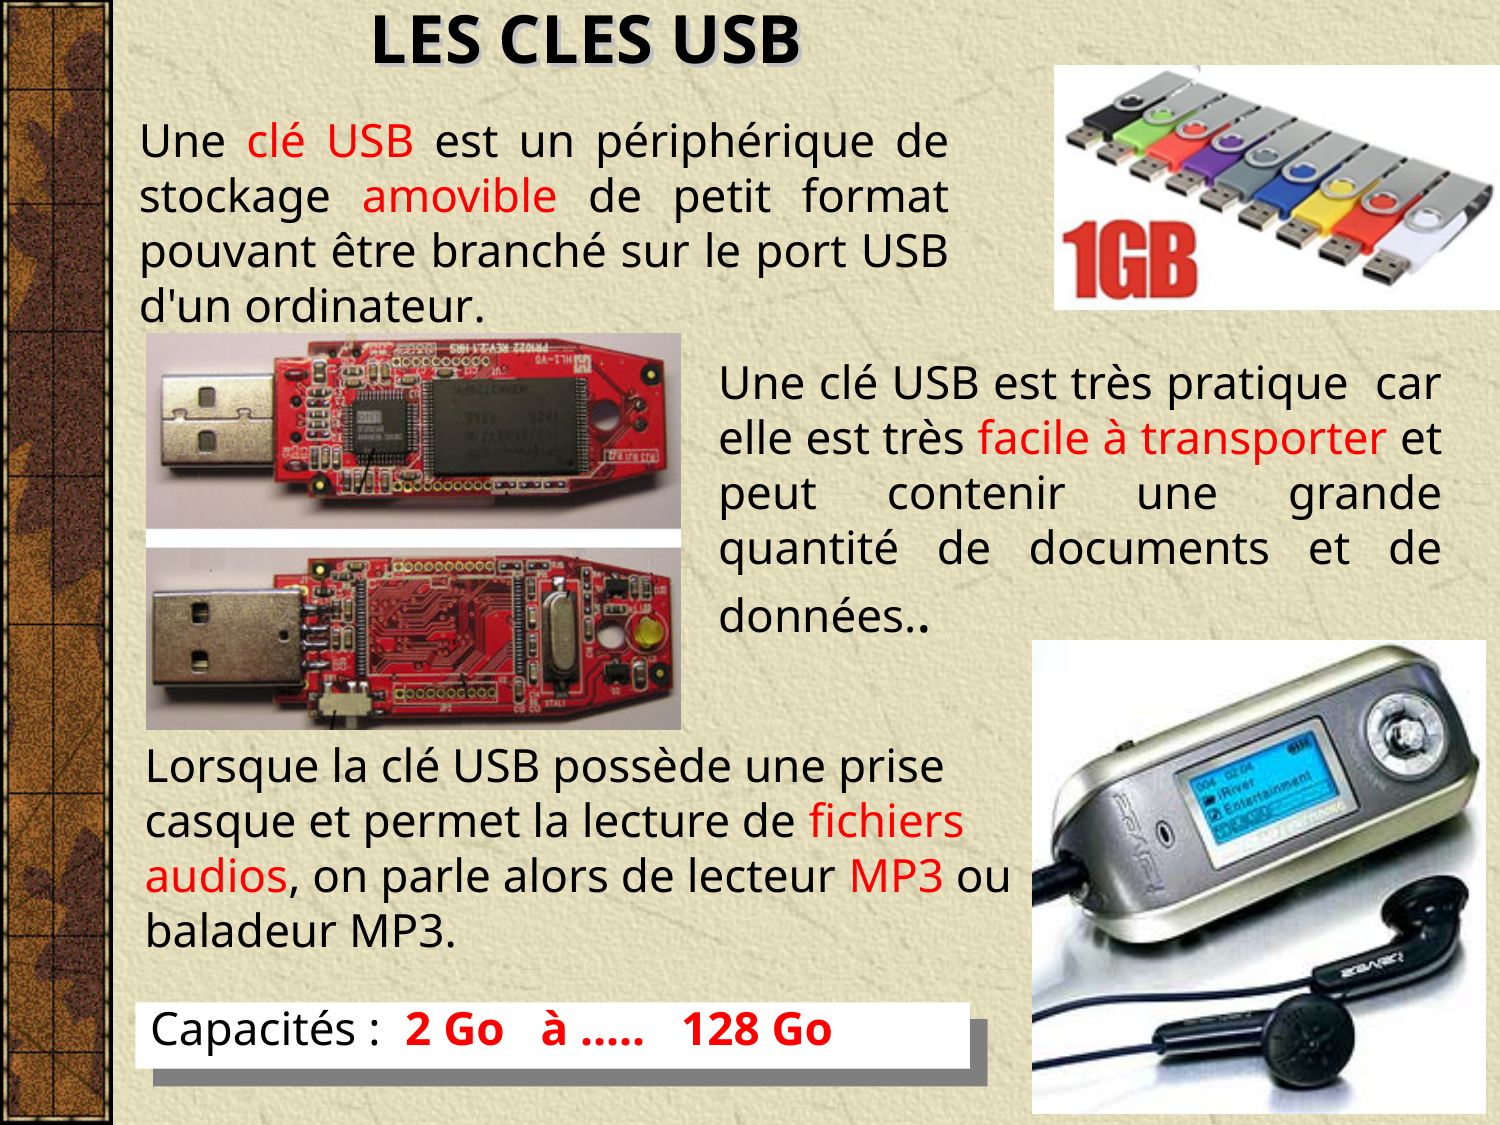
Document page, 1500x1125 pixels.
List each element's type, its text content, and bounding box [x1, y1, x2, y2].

picture [0, 0, 1500, 1125]
text_box LES CLES USB [110, 0, 1046, 97]
text_box Capacités : 2 Go à ..... 128 Go [135, 1002, 970, 1069]
text_box Une clé USB est très pratique car elle est très facile à transporter et peut contenir une grande quantité de documents et de données.. [703, 346, 1458, 571]
text_box Lorsque la clé USB possède une prise casque et permet la lecture de fichiers audios, on parle alors de lecteur MP3 ou baladeur MP3. [129, 729, 1032, 944]
text_box Une clé USB est un périphérique de stockage amovible de petit format pouvant être branché sur le port USB d'un ordinateur. [123, 104, 1046, 349]
